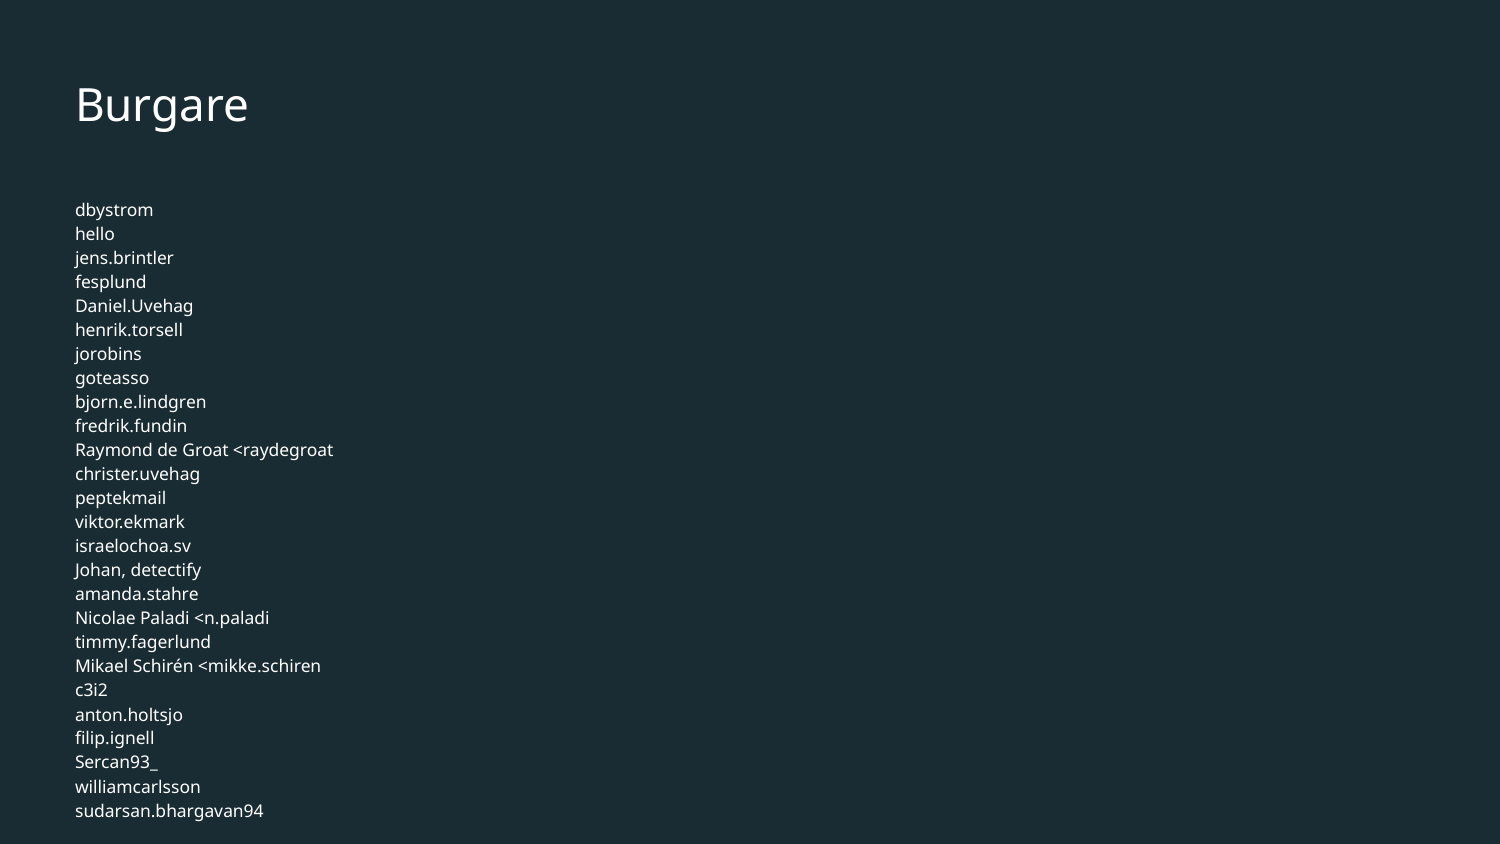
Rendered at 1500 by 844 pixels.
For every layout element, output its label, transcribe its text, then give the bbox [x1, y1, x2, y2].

title Burgare [75, 33, 1425, 175]
list dbystrom hello jens.brintler fesplund Daniel.Uvehag henrik.torsell jorobins goteasso bjorn.e.lindgren fredrik.fundin Raymond de Groat <raydegroat christer.uvehag peptekmail viktor.ekmark israelochoa.sv Johan, detectify amanda.stahre Nicolae Paladi <n.paladi timmy.fagerlund Mikael Schirén <mikke.schiren c3i2 anton.holtsjo filip.ignell Sercan93_ williamcarlsson sudarsan.bhargavan94 [75, 197, 1425, 827]
